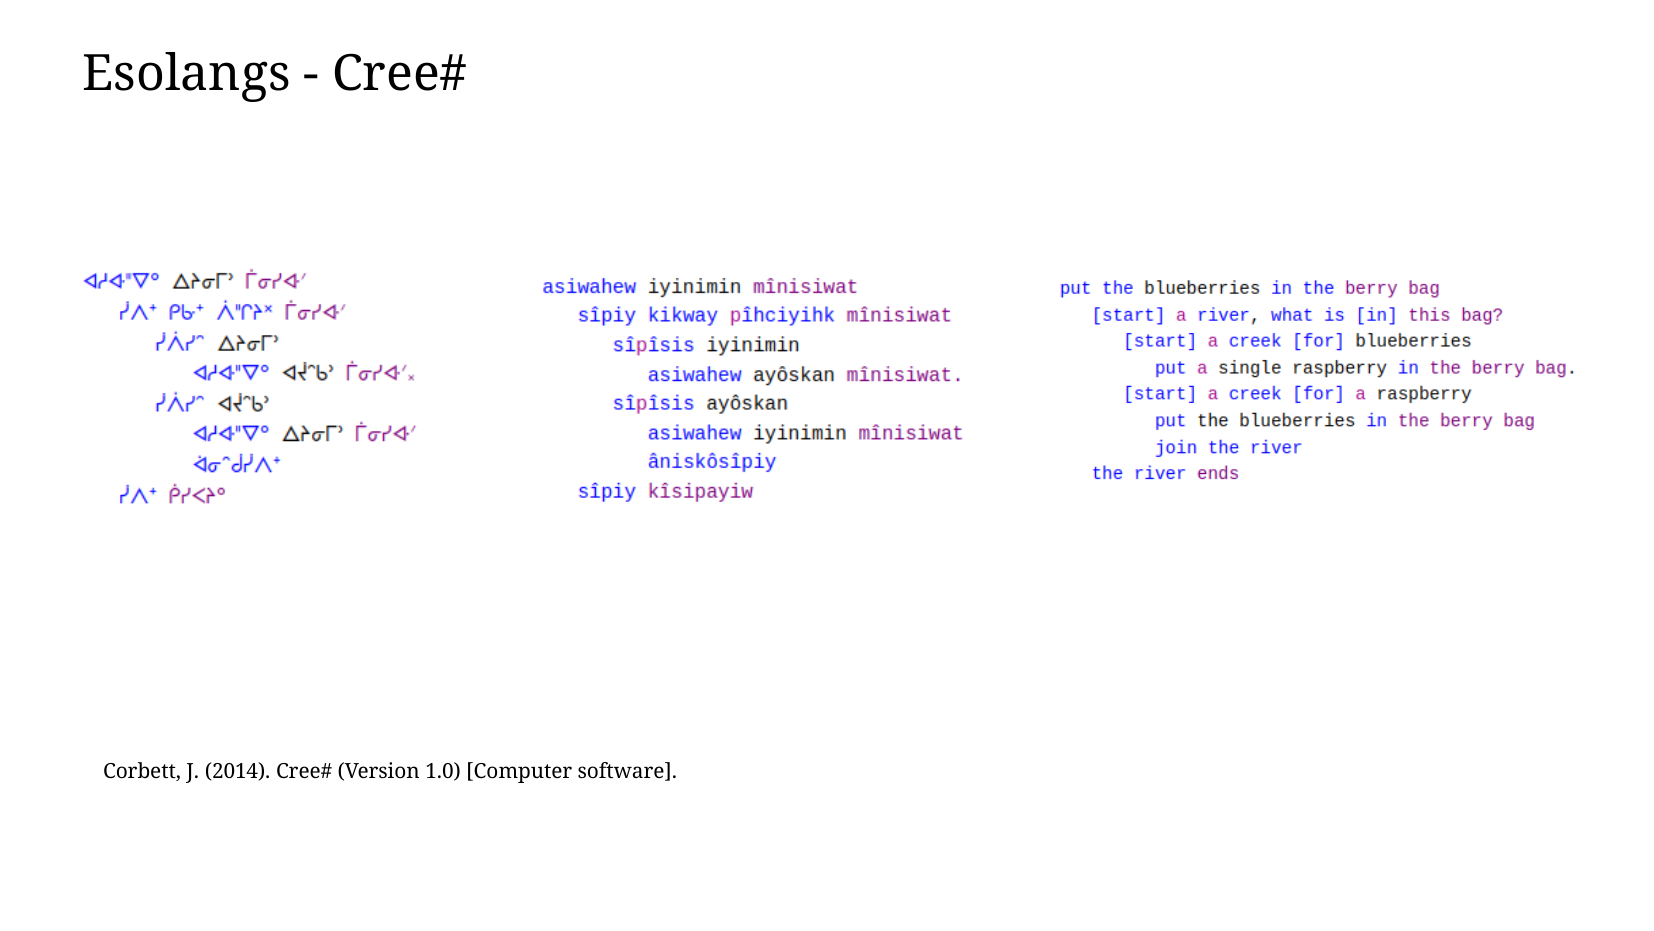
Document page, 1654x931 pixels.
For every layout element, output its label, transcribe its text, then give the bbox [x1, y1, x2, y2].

picture [1051, 262, 1589, 500]
title Esolangs - Cree# [82, 37, 1571, 193]
picture [71, 262, 999, 536]
text_box Corbett, J. (2014). Cree# (Version 1.0) [Computer software]. [88, 749, 751, 821]
